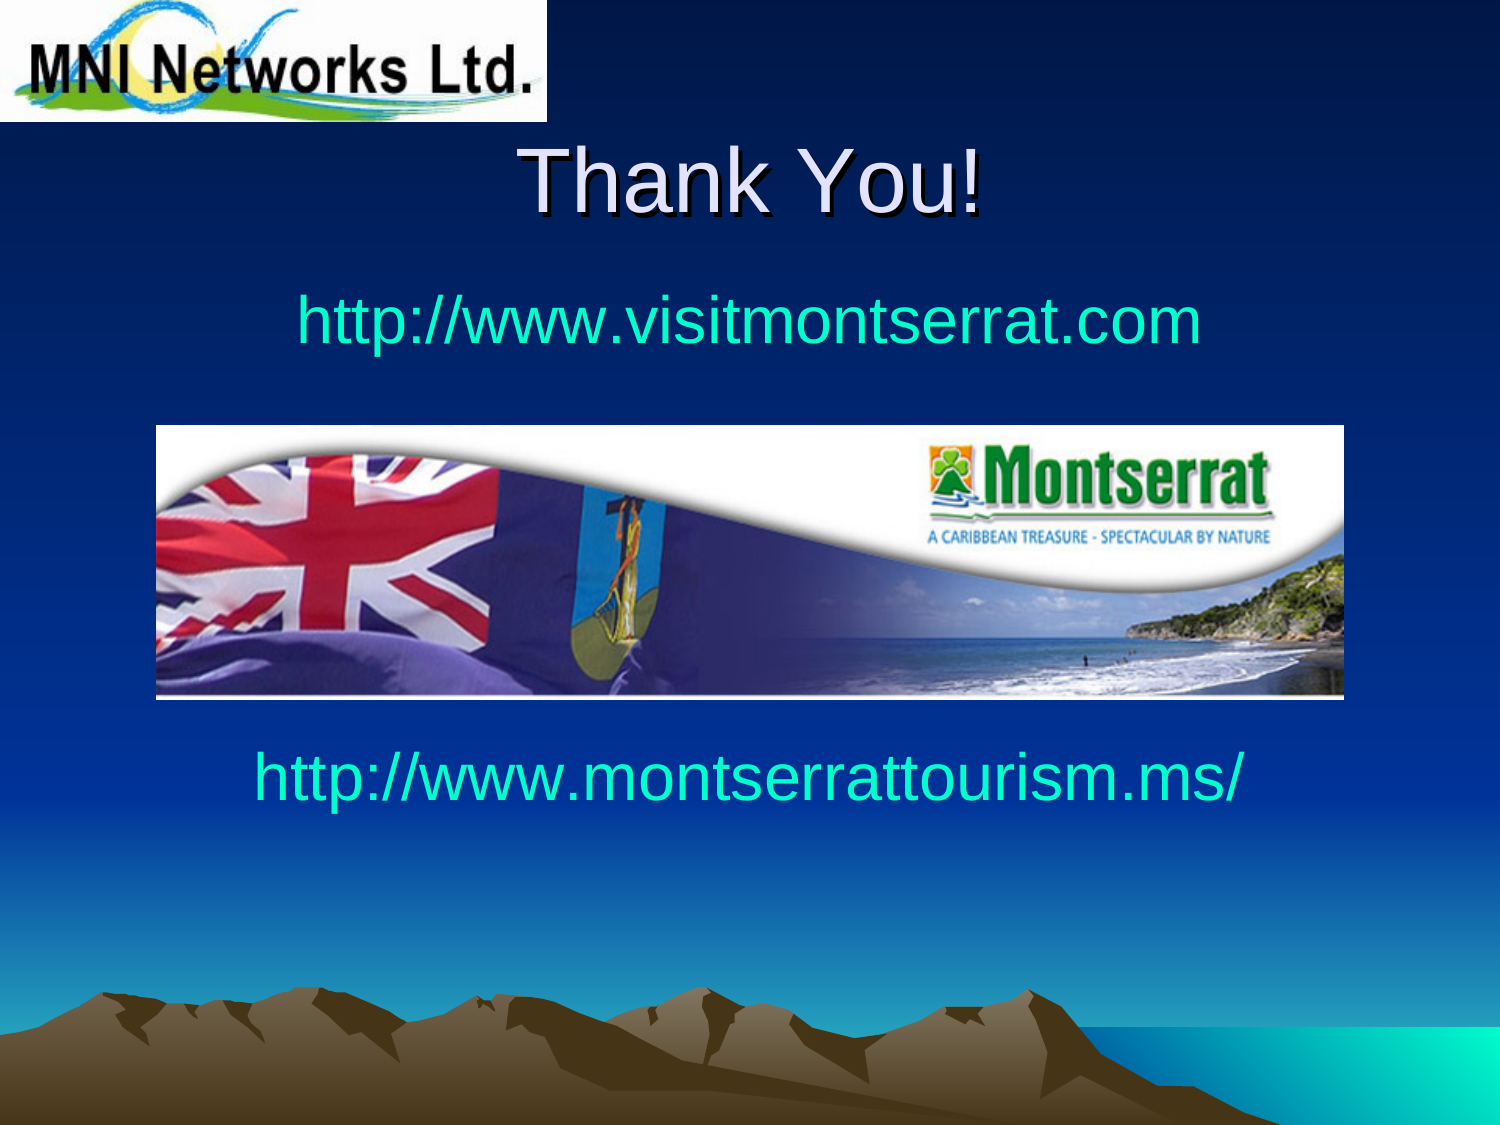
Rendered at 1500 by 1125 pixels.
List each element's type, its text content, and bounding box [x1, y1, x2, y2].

picture [0, 0, 547, 122]
picture [156, 425, 1344, 700]
list http://www.visitmontserrat.com http://www.montserrattourism.ms/ [75, 275, 1426, 1001]
title Thank You! [75, 87, 1426, 275]
